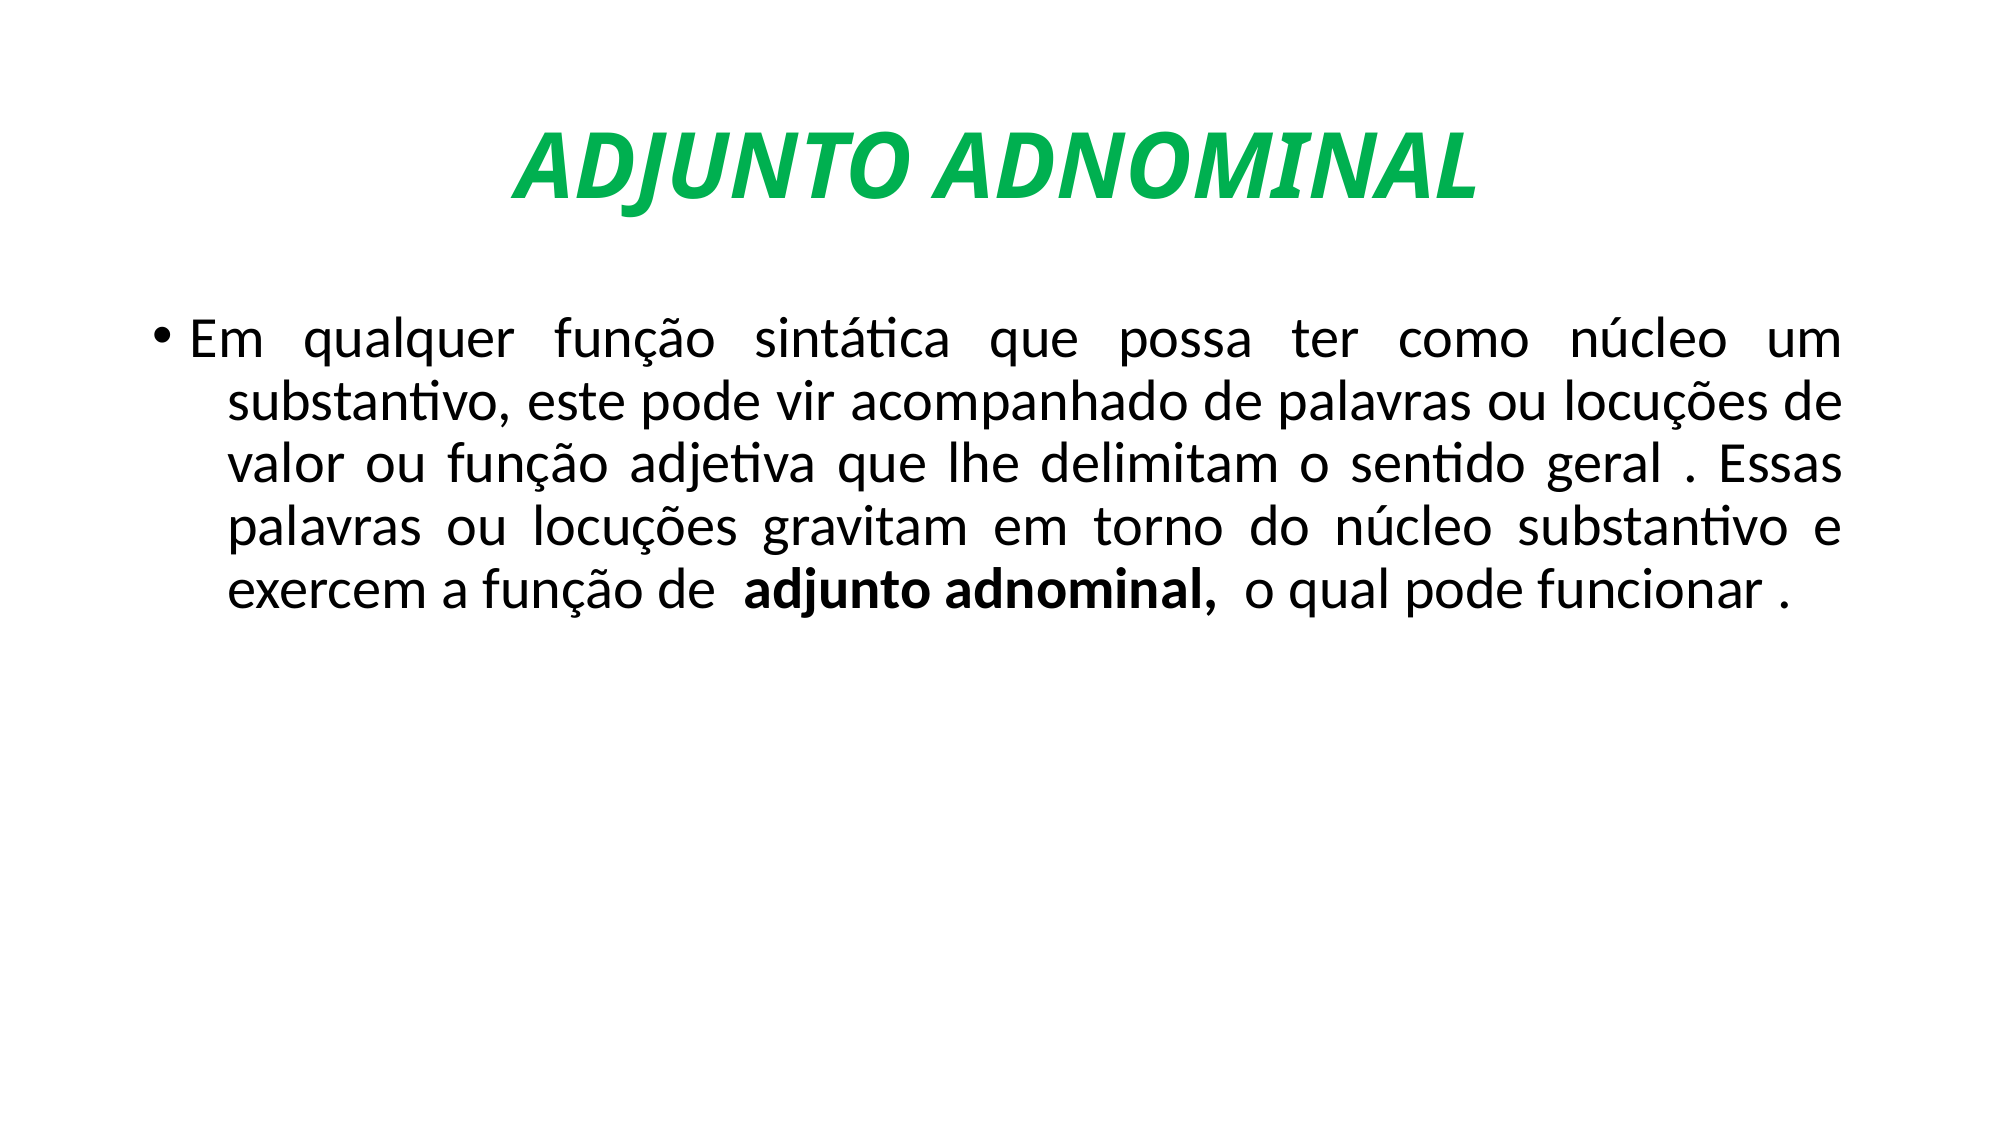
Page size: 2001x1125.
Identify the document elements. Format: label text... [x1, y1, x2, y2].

list Em qualquer função sintática que possa ter como núcleo um substantivo, este pode vir acompanhado de palavras ou locuções de valor ou função adjetiva que lhe delimitam o sentido geral . Essas palavras ou locuções gravitam em torno do núcleo substantivo e exercem a função de adjunto adnominal, o qual pode funcionar . [137, 299, 1863, 1014]
title ADJUNTO ADNOMINAL [137, 59, 1863, 278]
